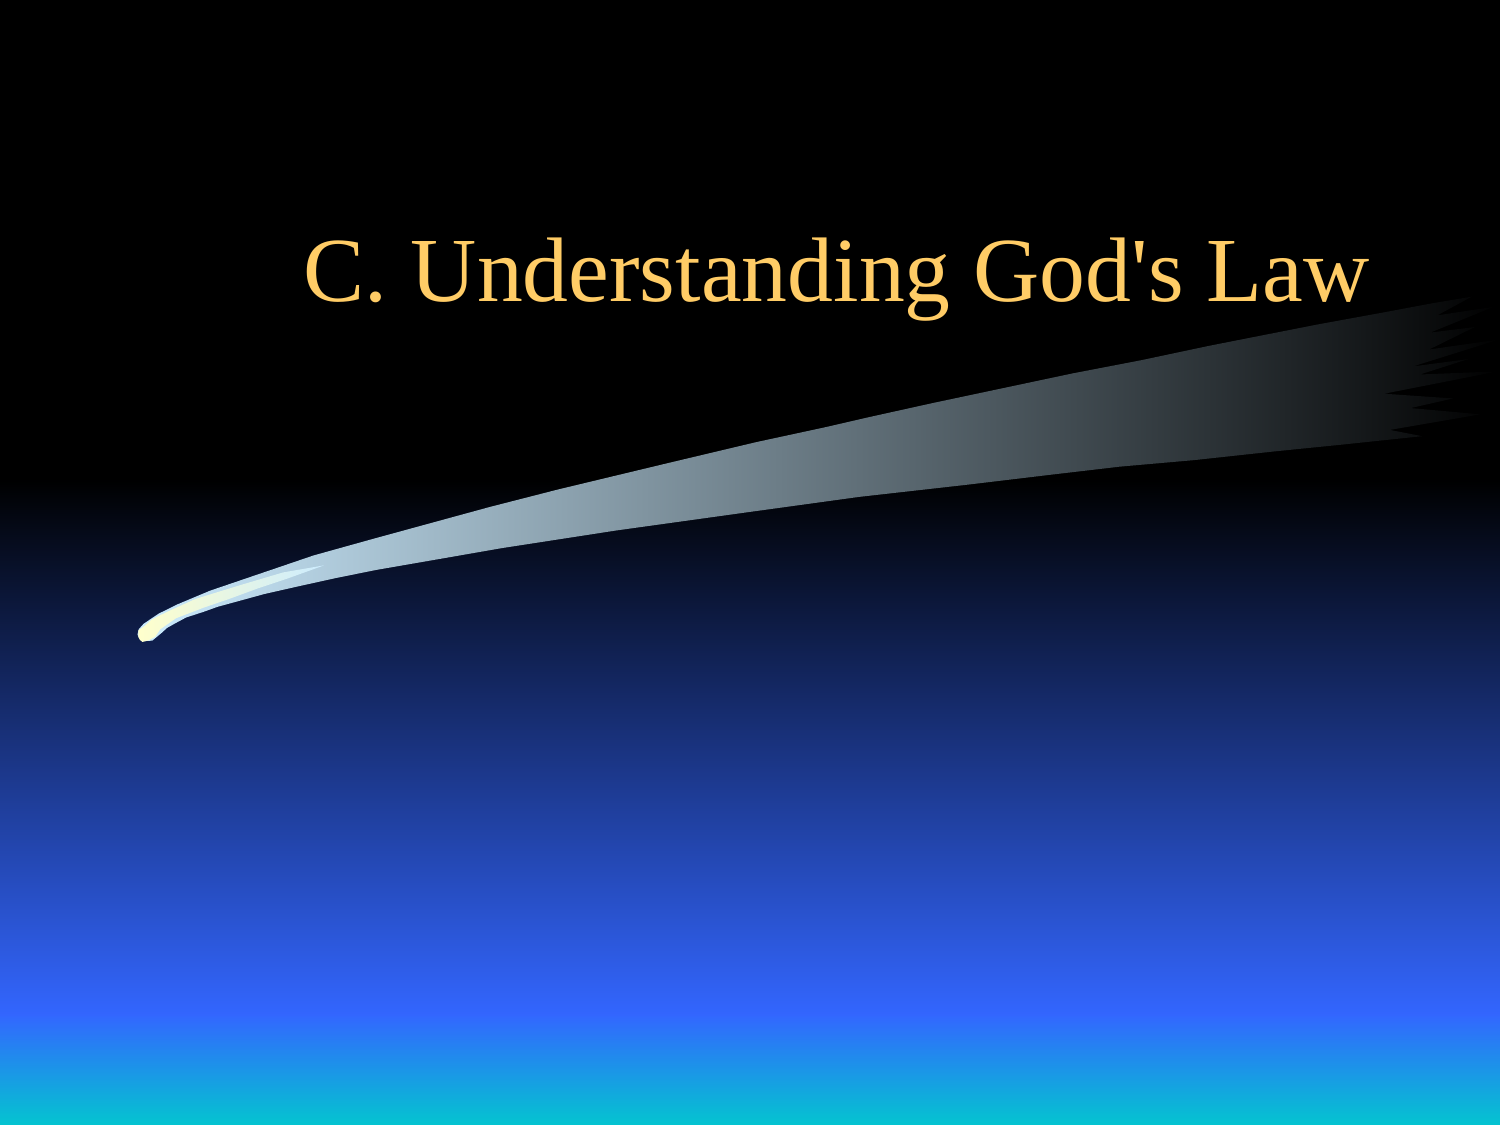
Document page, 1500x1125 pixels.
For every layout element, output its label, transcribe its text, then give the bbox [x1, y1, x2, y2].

title C. Understanding God's Law [200, 176, 1476, 365]
